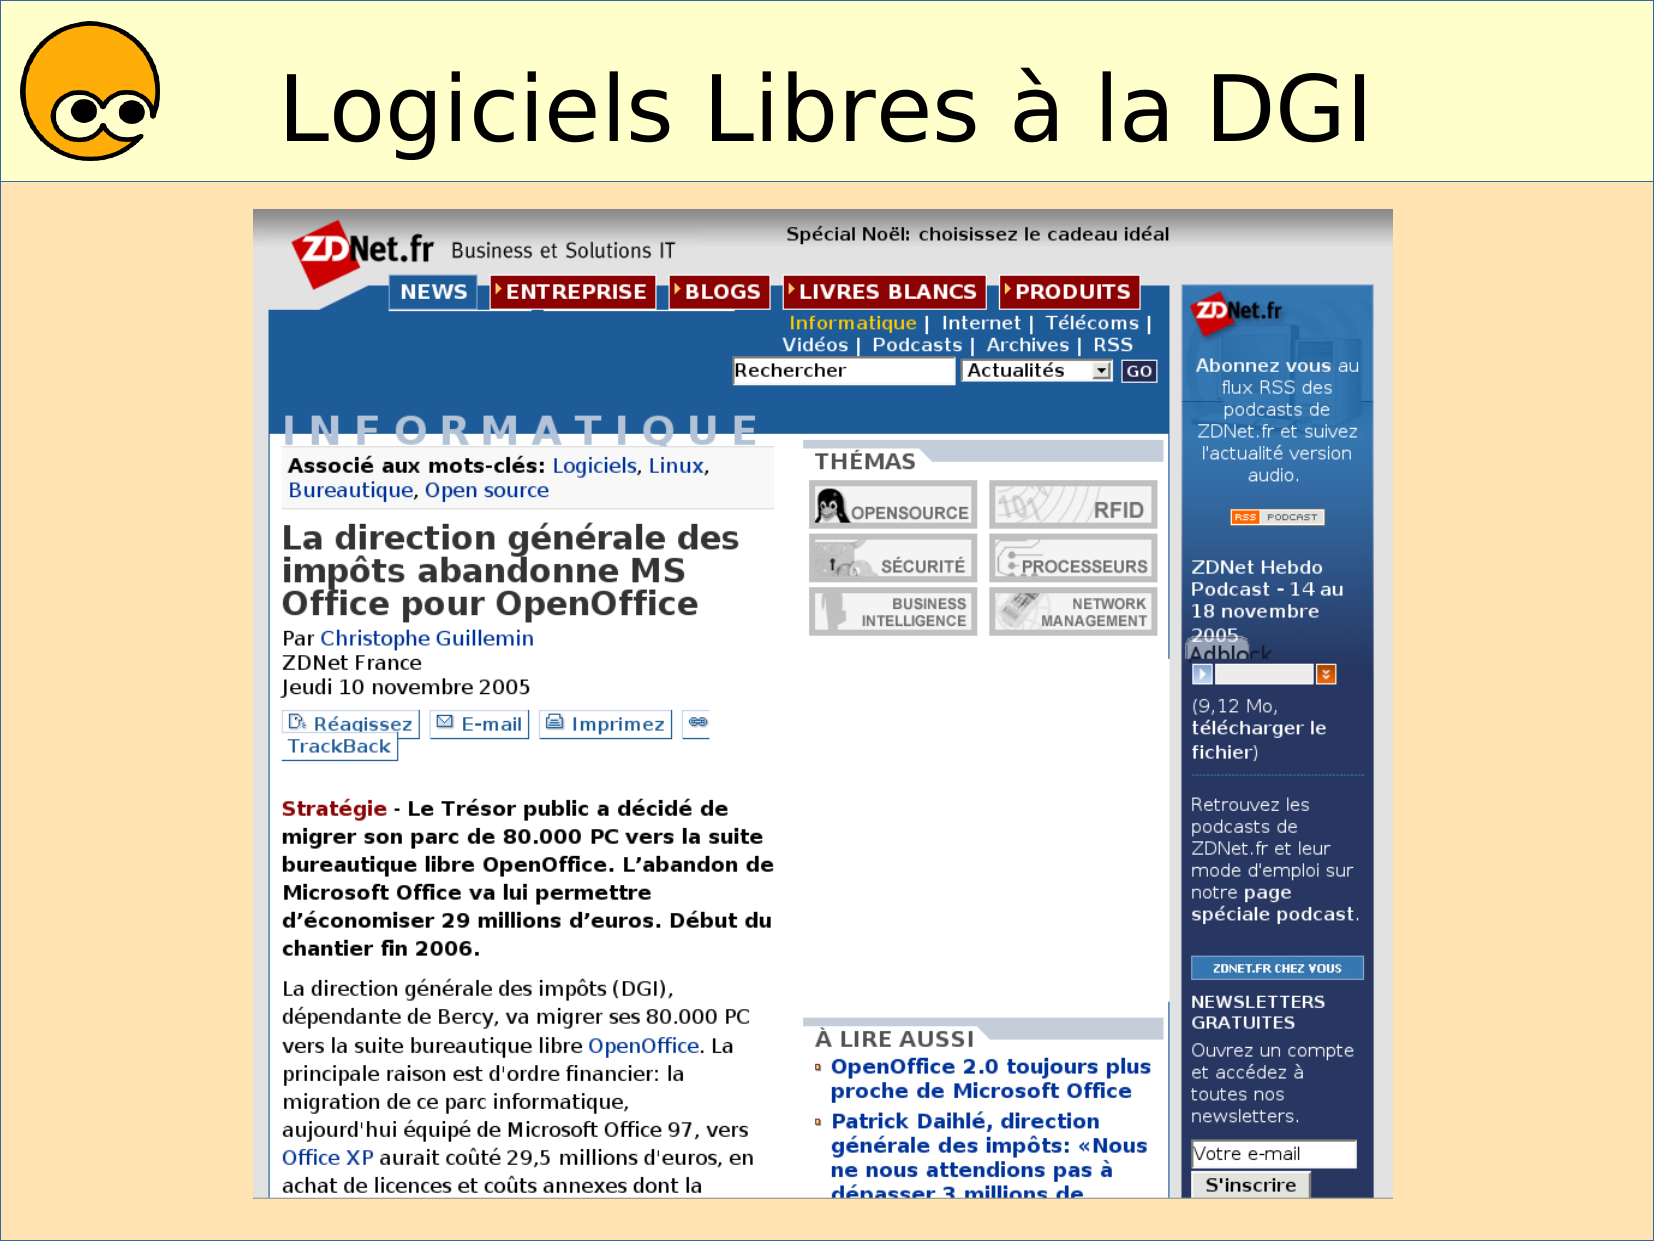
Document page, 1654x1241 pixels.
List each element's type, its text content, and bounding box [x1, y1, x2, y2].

picture [20, 21, 160, 161]
title Logiciels Libres à la DGI [82, 49, 1571, 170]
picture [253, 209, 1393, 1199]
